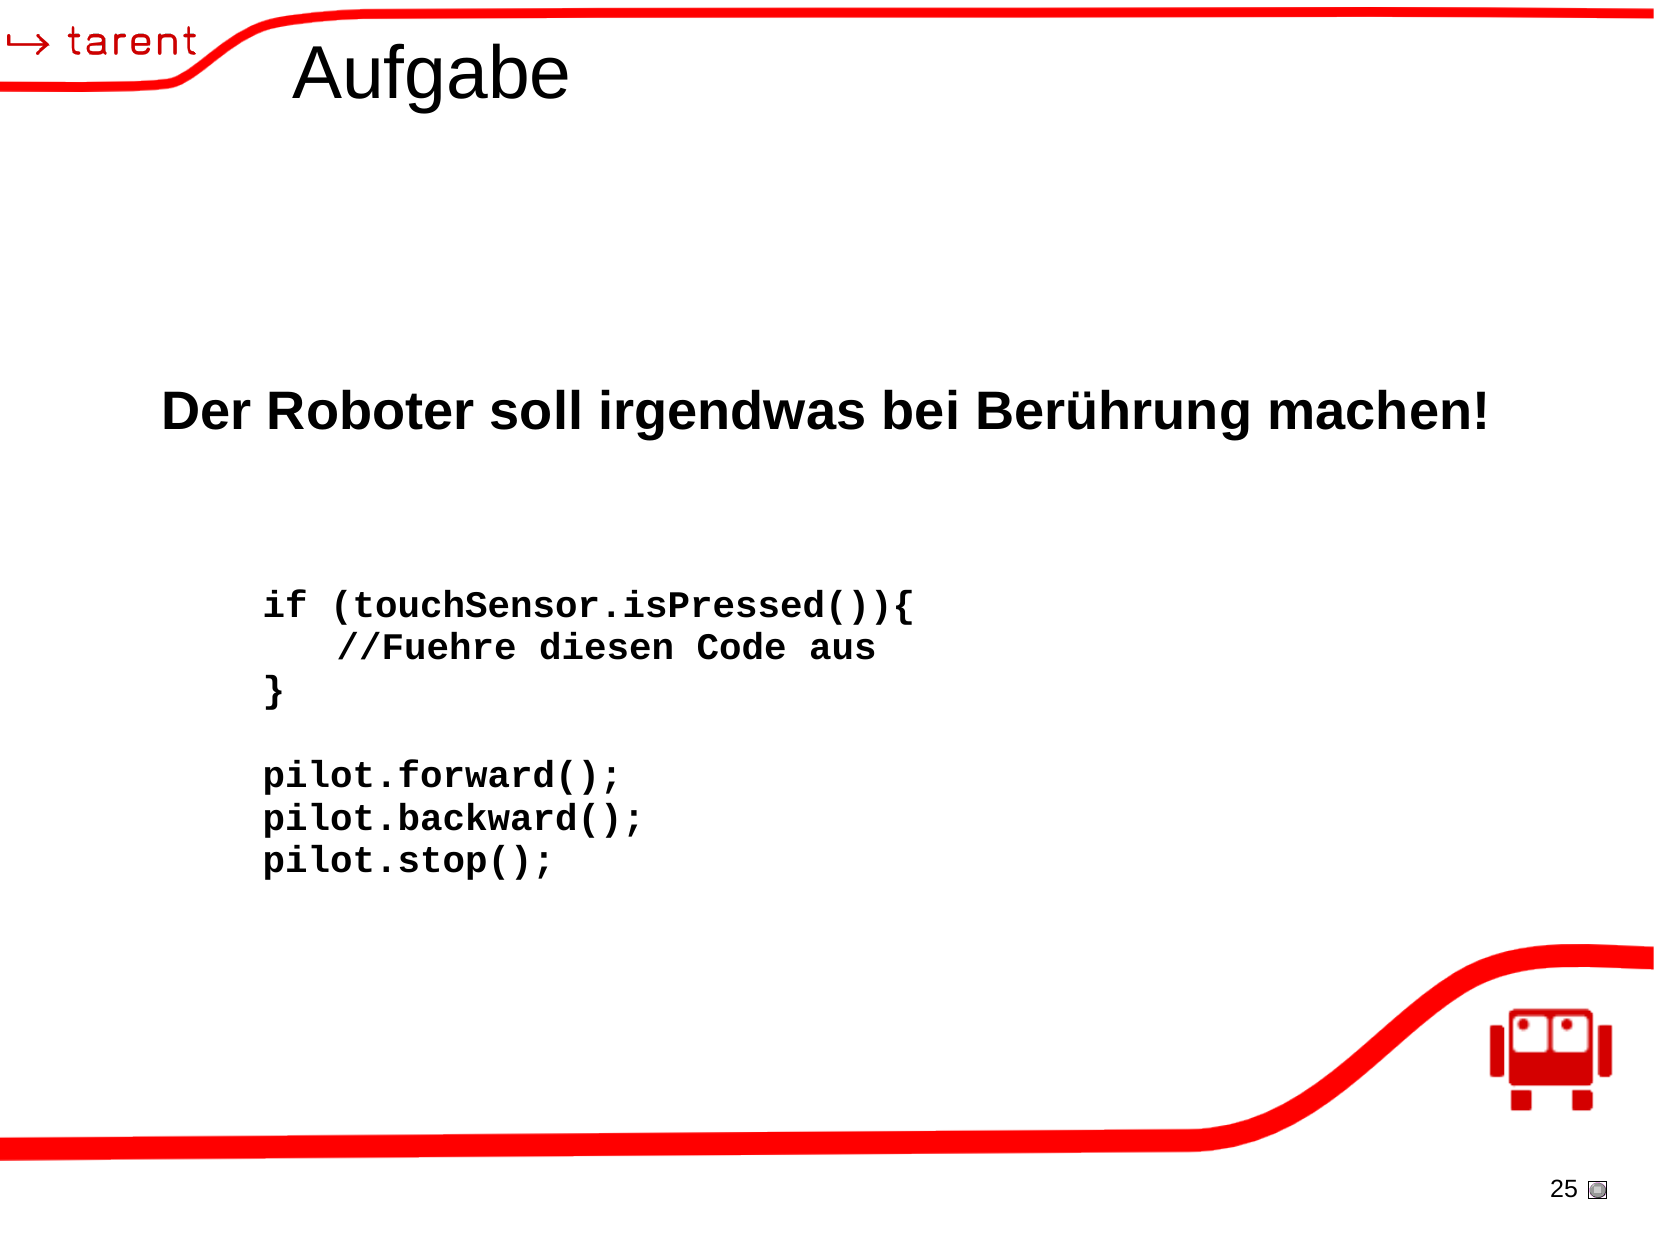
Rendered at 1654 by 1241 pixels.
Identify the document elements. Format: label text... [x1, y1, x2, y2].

text_box if (touchSensor.isPressed()){ //Fuehre diesen Code aus } pilot.forward(); pilot.backward(); pilot.stop(); [248, 578, 1518, 892]
text_box Aufgabe [277, 23, 1654, 142]
picture [1588, 1181, 1607, 1199]
picture [0, 7, 1654, 92]
picture [0, 944, 1654, 1161]
text_box Der Roboter soll irgendwas bei Berührung machen! [0, 373, 1654, 449]
